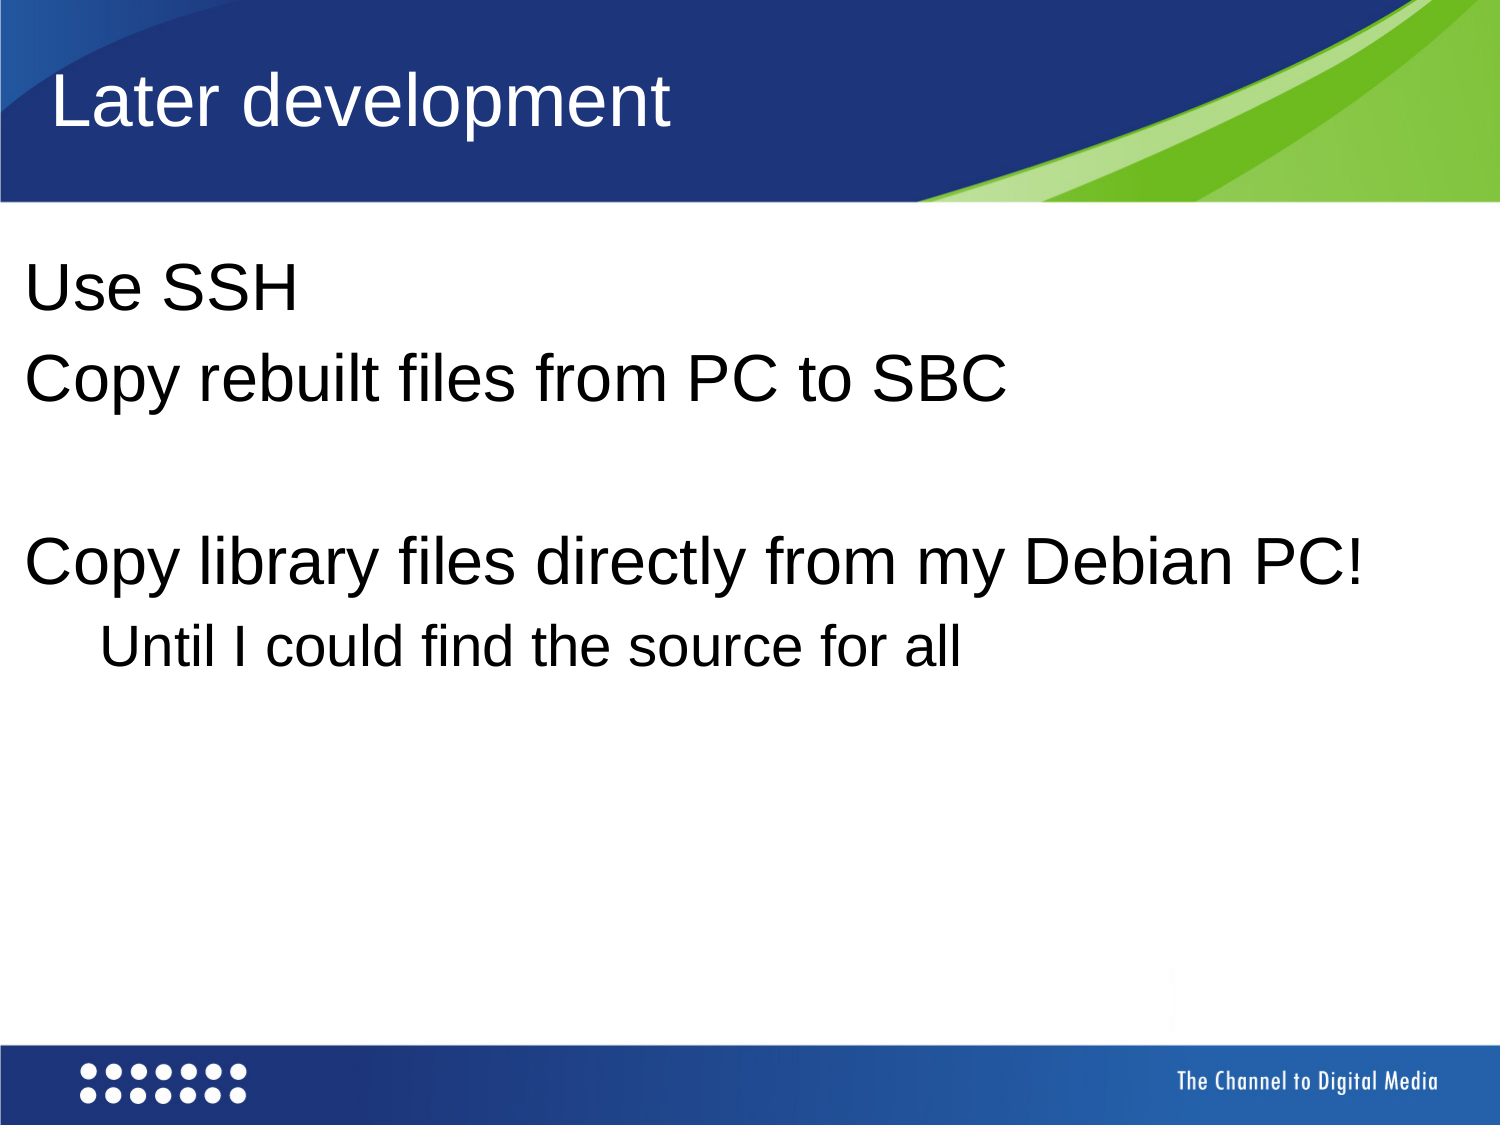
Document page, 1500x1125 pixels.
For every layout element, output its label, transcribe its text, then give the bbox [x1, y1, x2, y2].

list Use SSH Copy rebuilt files from PC to SBC Copy library files directly from my Debian PC! Until I could find the source for all [24, 249, 1463, 986]
title Later development [50, 32, 1450, 168]
picture [0, 0, 1500, 1125]
